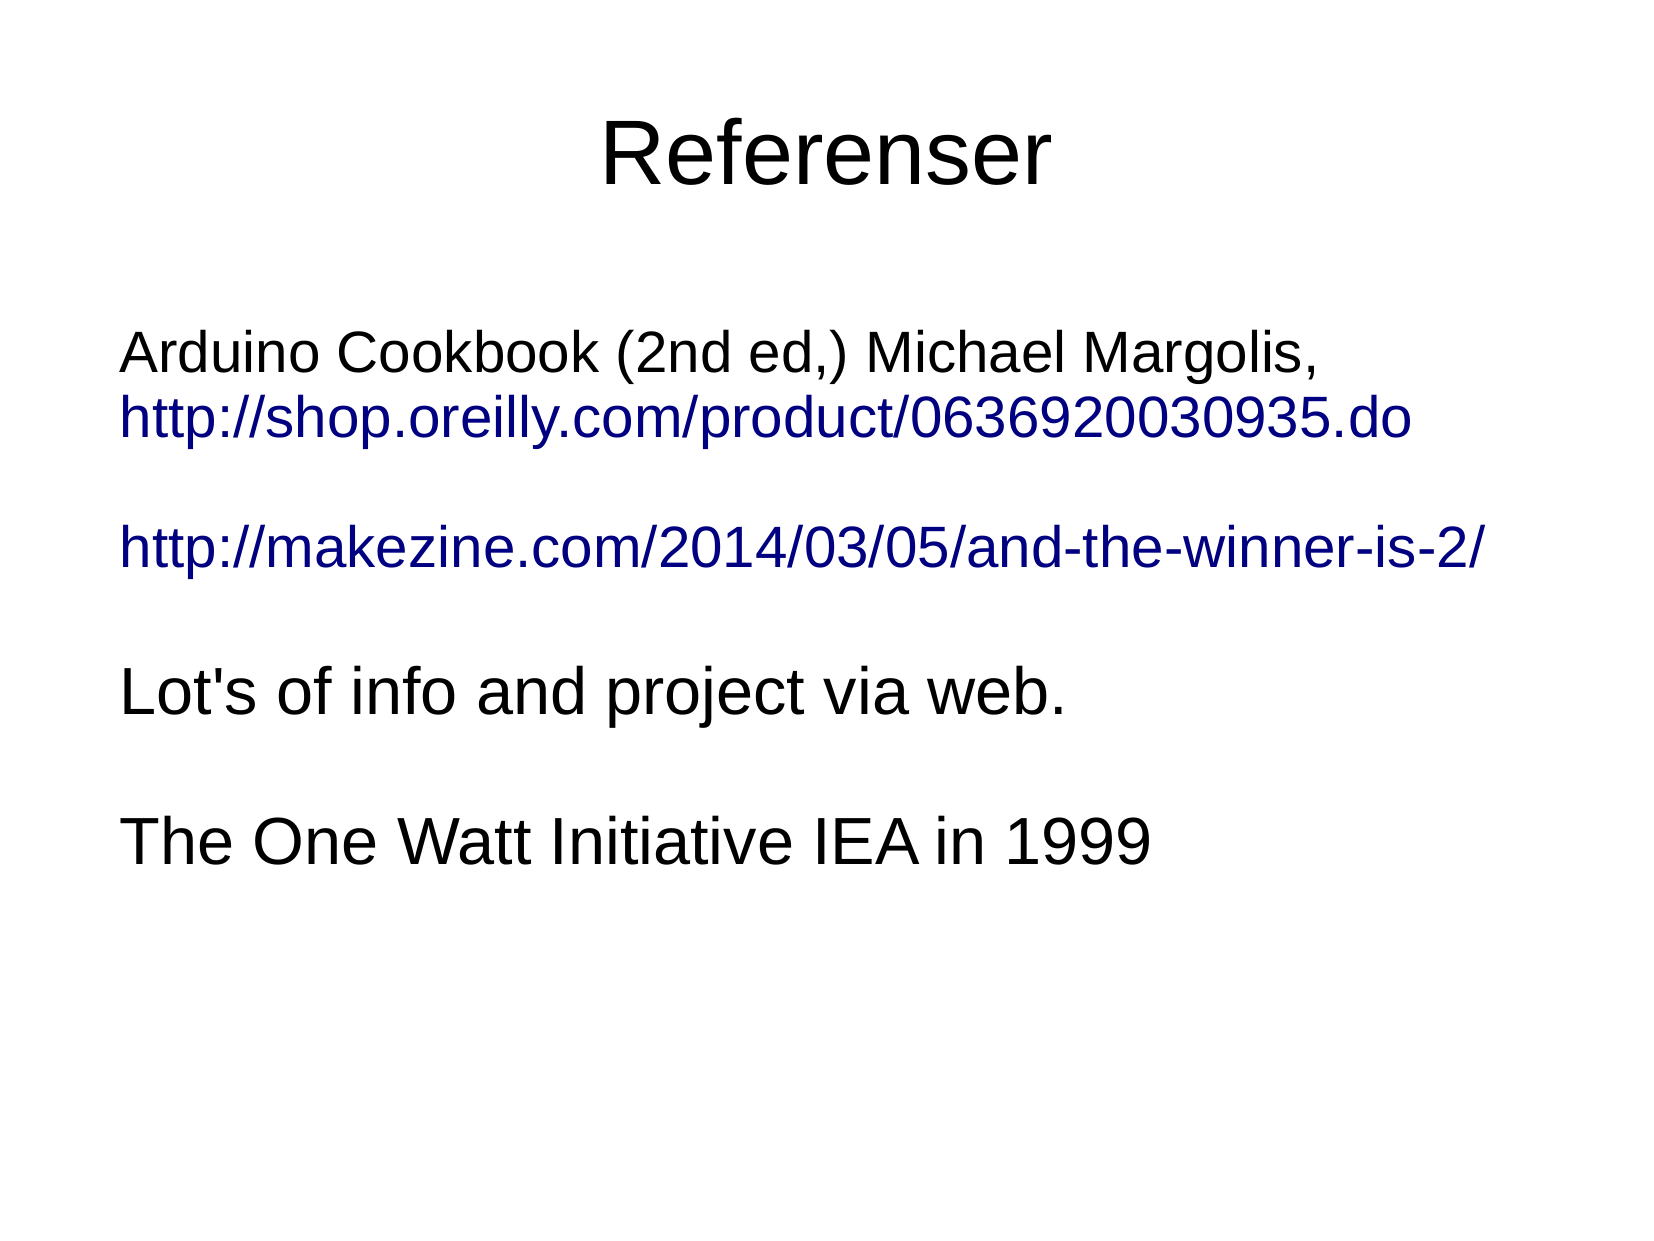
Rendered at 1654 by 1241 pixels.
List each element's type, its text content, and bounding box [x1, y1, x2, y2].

text_box Arduino Cookbook (2nd ed,) Michael Margolis, http://shop.oreilly.com/product/0636920030935.do http://makezine.com/2014/03/05/and-the-winner-is-2/ Lot's of info and project via web. The One Watt Initiative IEA in 1999 [105, 311, 1636, 1111]
title Referenser [82, 49, 1571, 257]
